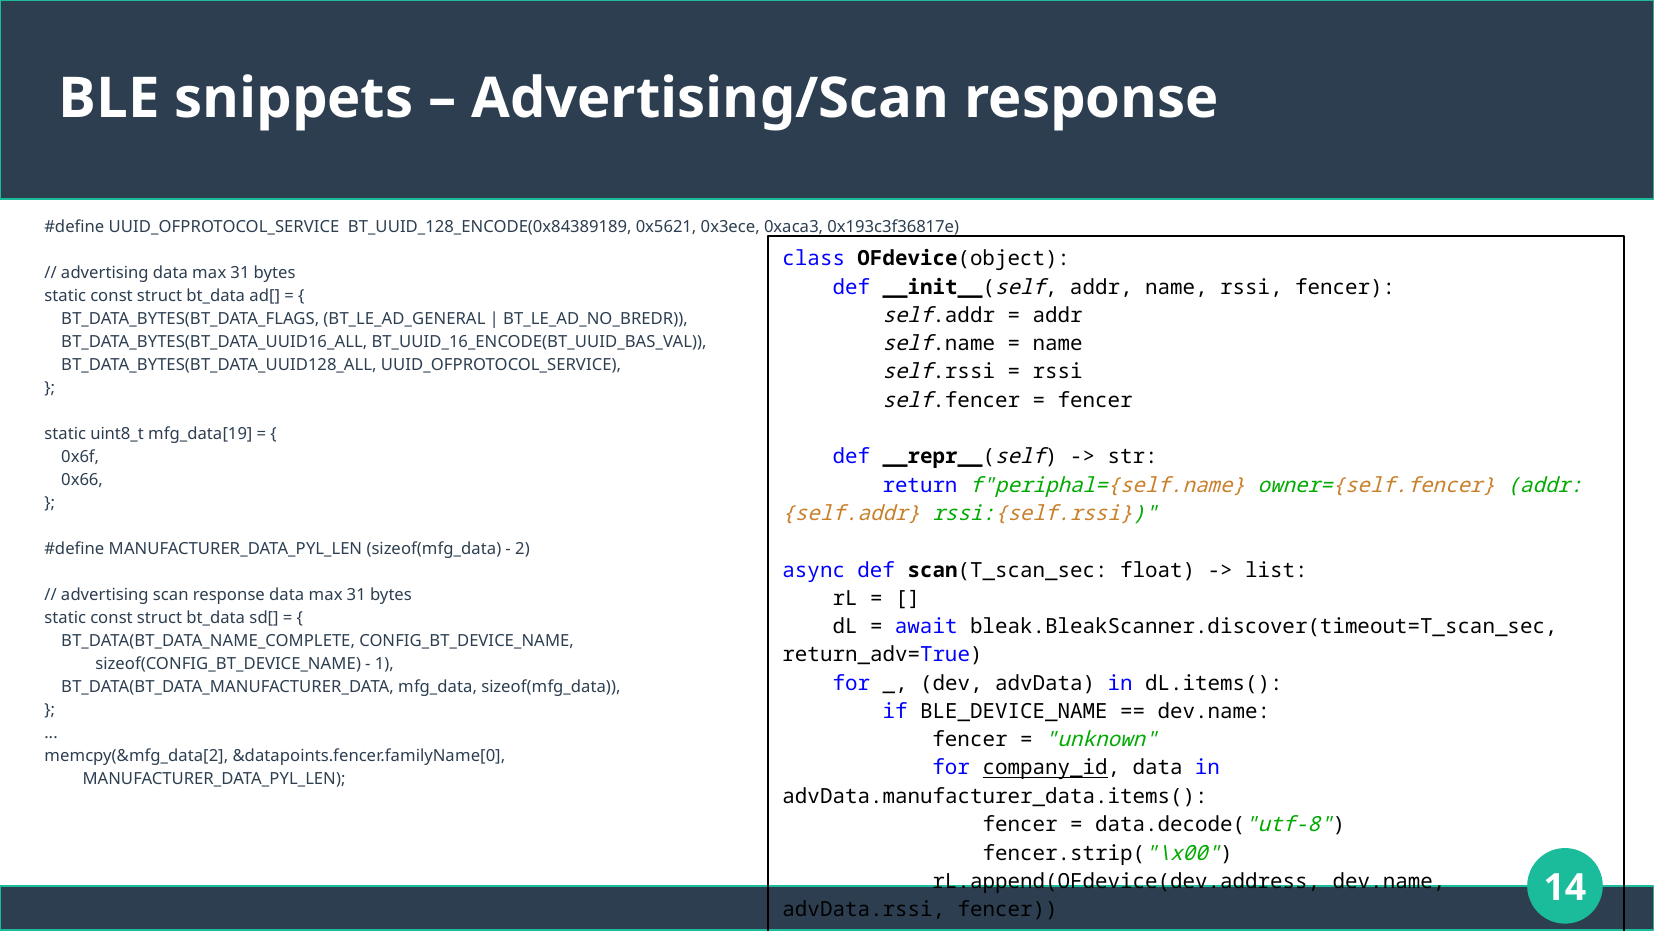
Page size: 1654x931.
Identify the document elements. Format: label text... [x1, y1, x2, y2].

title BLE snippets – Advertising/Scan response [59, 37, 1595, 156]
text_box class OFdevice(object): def __init__(self, addr, name, rssi, fencer): self.addr = addr self.name = name self.rssi = rssi self.fencer = fencer def __repr__(self) -> str: return f"periphal={self.name} owner={self.fencer} (addr:{self.addr} rssi:{self.rssi})" async def scan(T_scan_sec: float) -> list: rL = [] dL = await bleak.BleakScanner.discover(timeout=T_scan_sec, return_adv=True) for _, (dev, advData) in dL.items(): if BLE_DEVICE_NAME == dev.name: fencer = "unknown" for company_id, data in advData.manufacturer_data.items(): fencer = data.decode("utf-8") fencer.strip("\x00") rL.append(OFdevice(dev.address, dev.name, advData.rssi, fencer)) return rL [767, 236, 1625, 883]
text_box #define UUID_OFPROTOCOL_SERVICE BT_UUID_128_ENCODE(0x84389189, 0x5621, 0x3ece, 0xaca3, 0x193c3f36817e) // advertising data max 31 bytes static const struct bt_data ad[] = { BT_DATA_BYTES(BT_DATA_FLAGS, (BT_LE_AD_GENERAL | BT_LE_AD_NO_BREDR)), BT_DATA_BYTES(BT_DATA_UUID16_ALL, BT_UUID_16_ENCODE(BT_UUID_BAS_VAL)), BT_DATA_BYTES(BT_DATA_UUID128_ALL, UUID_OFPROTOCOL_SERVICE), }; static uint8_t mfg_data[19] = { 0x6f, 0x66, }; #define MANUFACTURER_DATA_PYL_LEN (sizeof(mfg_data) - 2) // advertising scan response data max 31 bytes static const struct bt_data sd[] = { BT_DATA(BT_DATA_NAME_COMPLETE, CONFIG_BT_DEVICE_NAME, sizeof(CONFIG_BT_DEVICE_NAME) - 1), BT_DATA(BT_DATA_MANUFACTURER_DATA, mfg_data, sizeof(mfg_data)), }; ... memcpy(&mfg_data[2], &datapoints.fencer.familyName[0], MANUFACTURER_DATA_PYL_LEN); [29, 206, 1648, 857]
